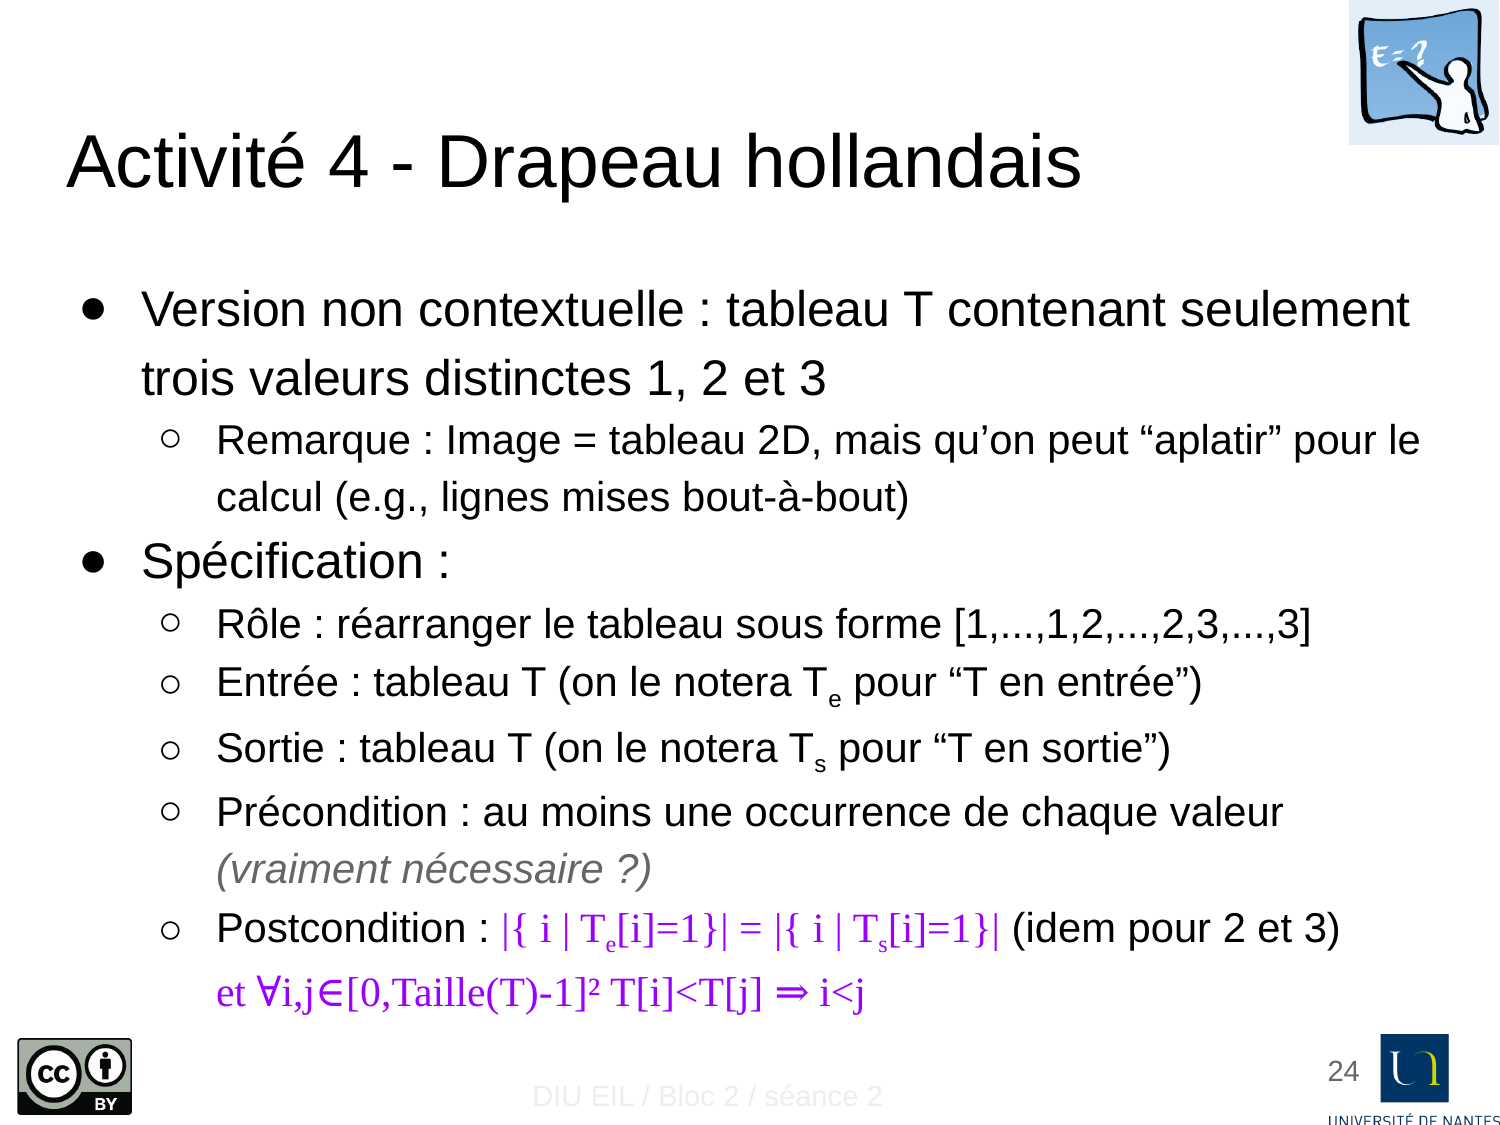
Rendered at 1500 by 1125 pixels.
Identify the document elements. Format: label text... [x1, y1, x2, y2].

picture [1349, 0, 1499, 145]
picture [1329, 1034, 1500, 1125]
list Version non contextuelle : tableau T contenant seulement trois valeurs distinctes 1, 2 et 3 Remarque : Image = tableau 2D, mais qu’on peut “aplatir” pour le calcul (e.g., lignes mises bout-à-bout) Spécification : Rôle : réarranger le tableau sous forme [1,...,1,2,...,2,3,...,3] Entrée : tableau T (on le notera Te pour “T en entrée”) Sortie : tableau T (on le notera Ts pour “T en sortie”) Précondition : au moins une occurrence de chaque valeur (vraiment nécessaire ?) Postcondition : |{ i | Te[i]=1}| = |{ i | Ts[i]=1}| (idem pour 2 et 3) et ∀i,j∈[0,Taille(T)-1]² T[i]<T[j] ⇒ i<j [51, 252, 1449, 1064]
slide_number <numéro> [1284, 1038, 1375, 1102]
picture [17, 1038, 132, 1115]
title Activité 4 - Drapeau hollandais [51, 97, 1449, 223]
